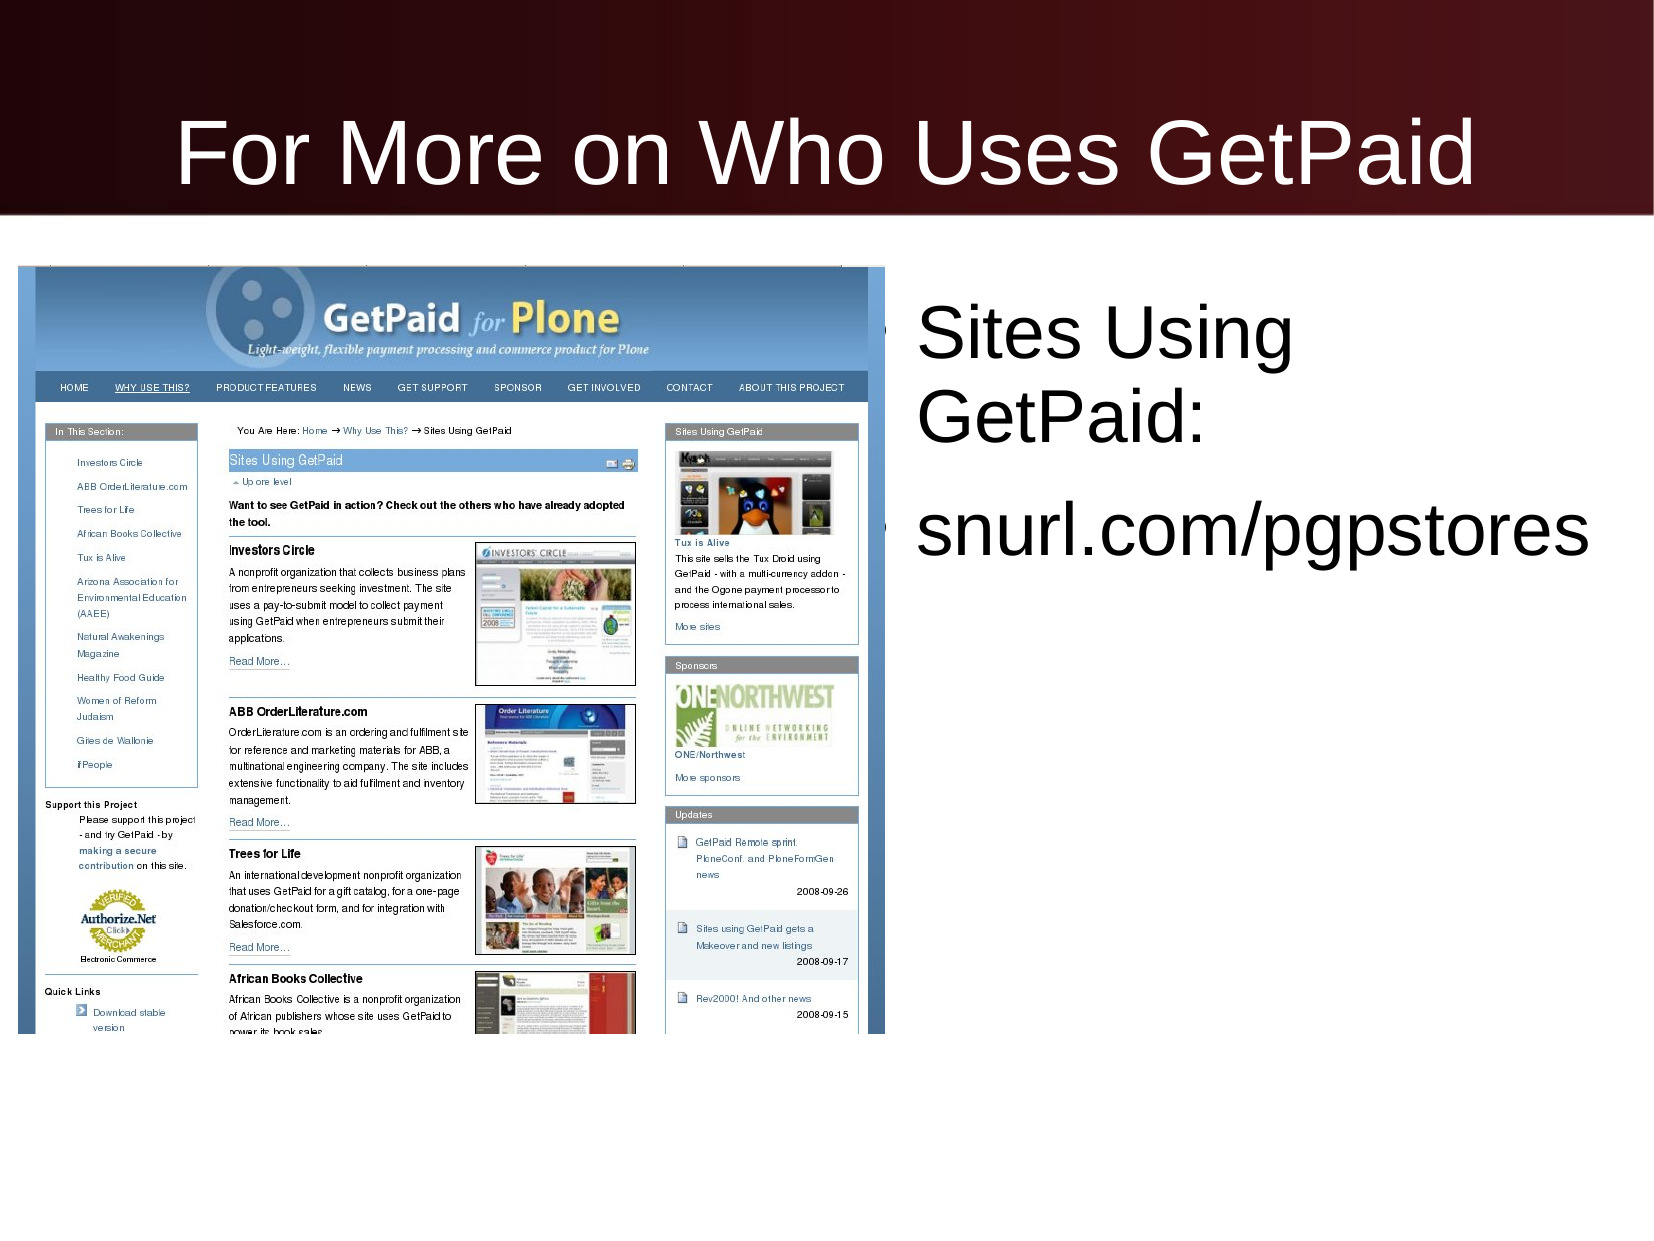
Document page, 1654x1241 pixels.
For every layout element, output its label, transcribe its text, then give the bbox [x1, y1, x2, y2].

title For More on Who Uses GetPaid [82, 49, 1571, 257]
picture [0, 0, 1654, 1241]
list Sites Using GetPaid: snurl.com/pgpstores [845, 290, 1595, 1109]
